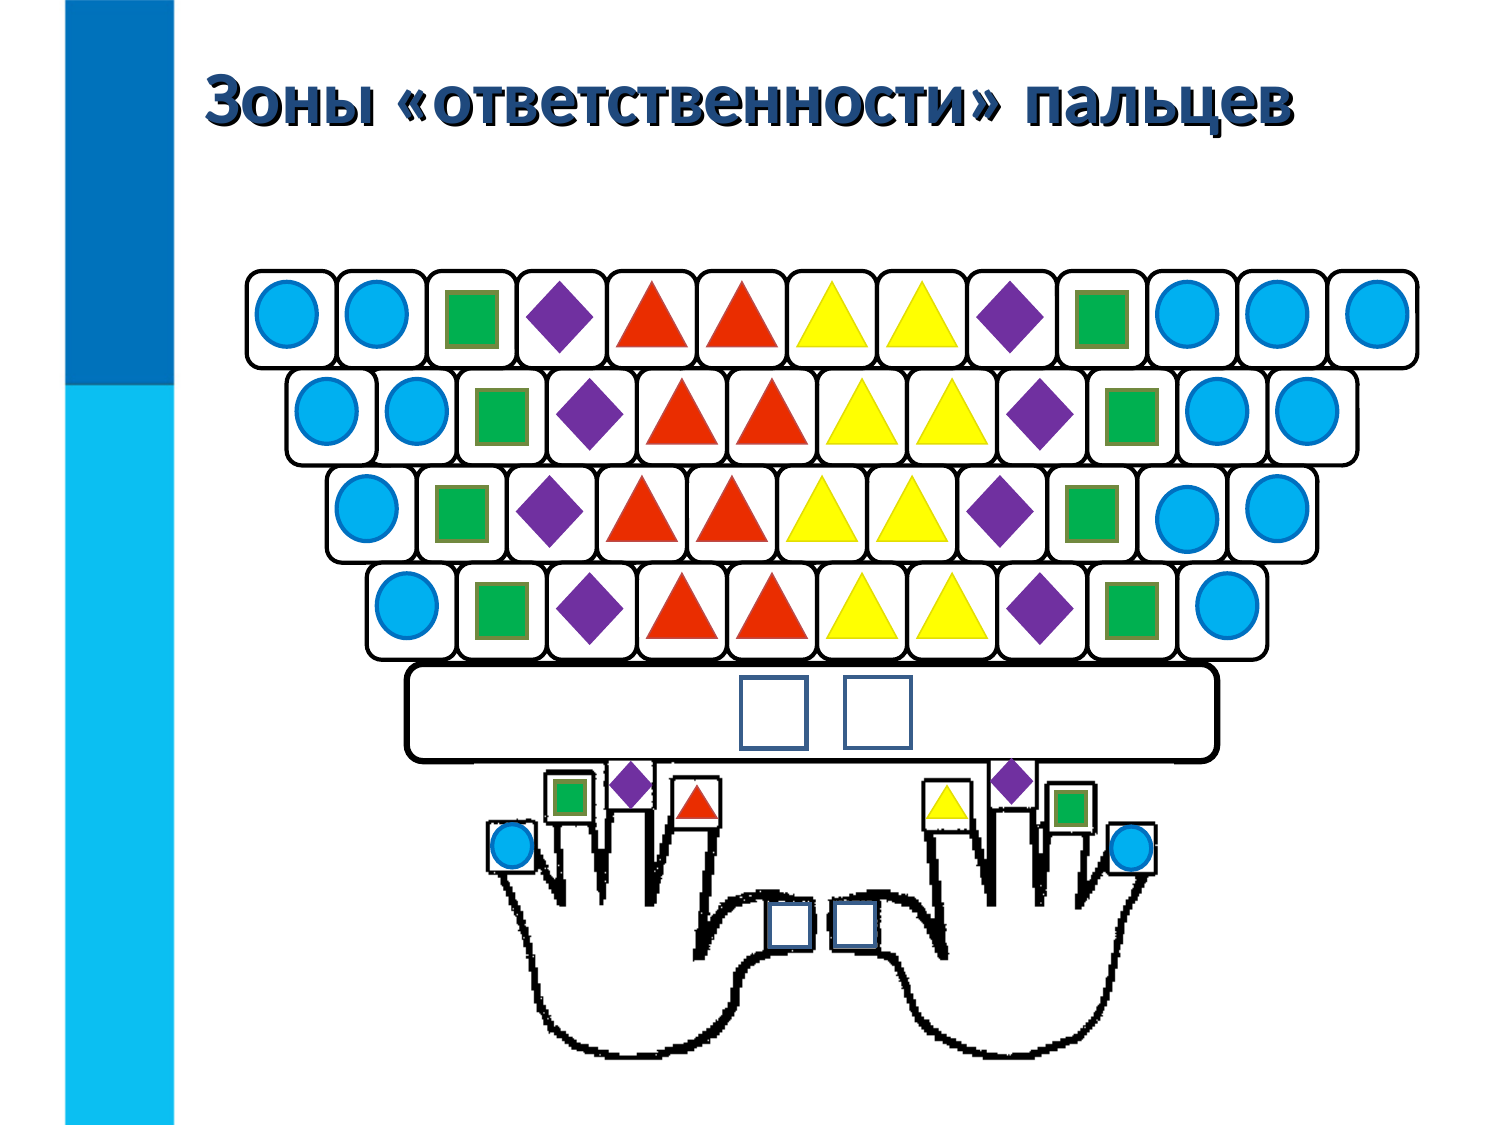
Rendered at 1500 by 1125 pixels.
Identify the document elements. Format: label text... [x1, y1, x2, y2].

text_box [406, 663, 1218, 804]
text_box [676, 785, 718, 819]
text_box [492, 824, 533, 868]
text_box [610, 761, 652, 809]
picture [0, 0, 1500, 1125]
text_box [926, 785, 968, 819]
text_box [246, 270, 1418, 660]
text_box [834, 903, 875, 947]
text_box [1056, 792, 1087, 825]
text_box Зоны «ответственности» пальцев [75, 0, 1426, 188]
text_box [770, 903, 811, 948]
text_box [1111, 826, 1152, 870]
text_box [554, 781, 585, 814]
